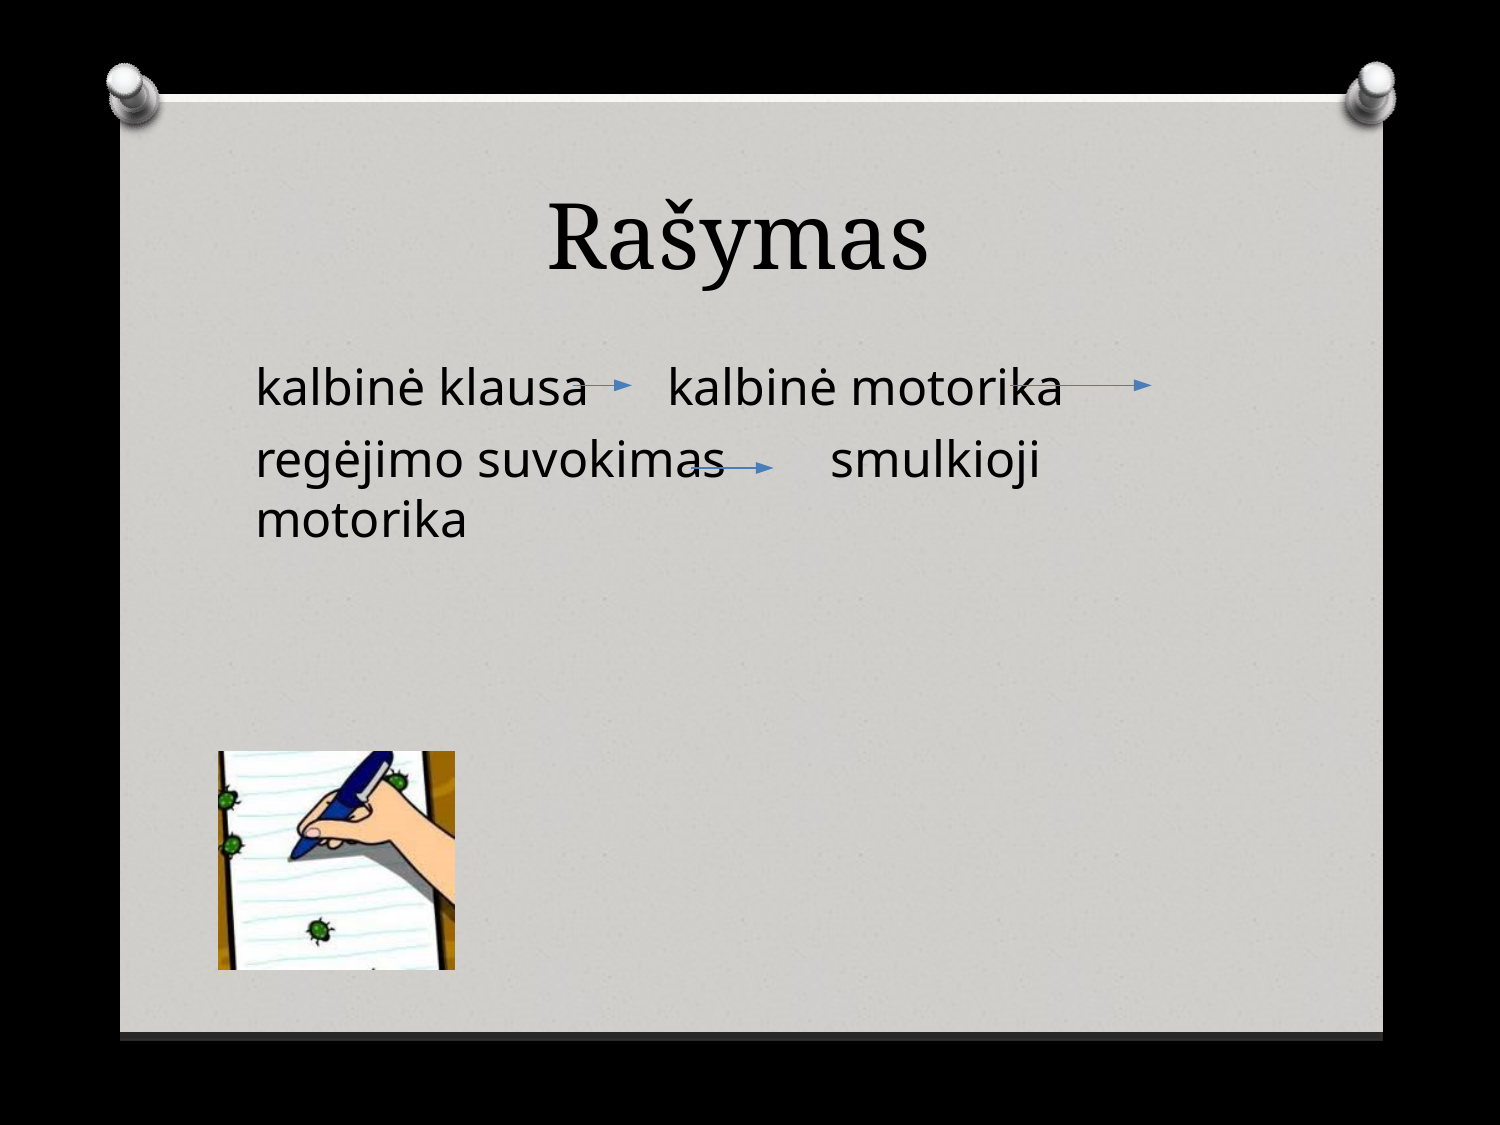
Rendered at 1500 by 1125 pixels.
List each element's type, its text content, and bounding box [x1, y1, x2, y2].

picture [218, 751, 455, 970]
list kalbinė klausa kalbinė motorika regėjimo suvokimas smulkioji motorika [240, 347, 1257, 939]
title Rašymas [179, 134, 1323, 332]
